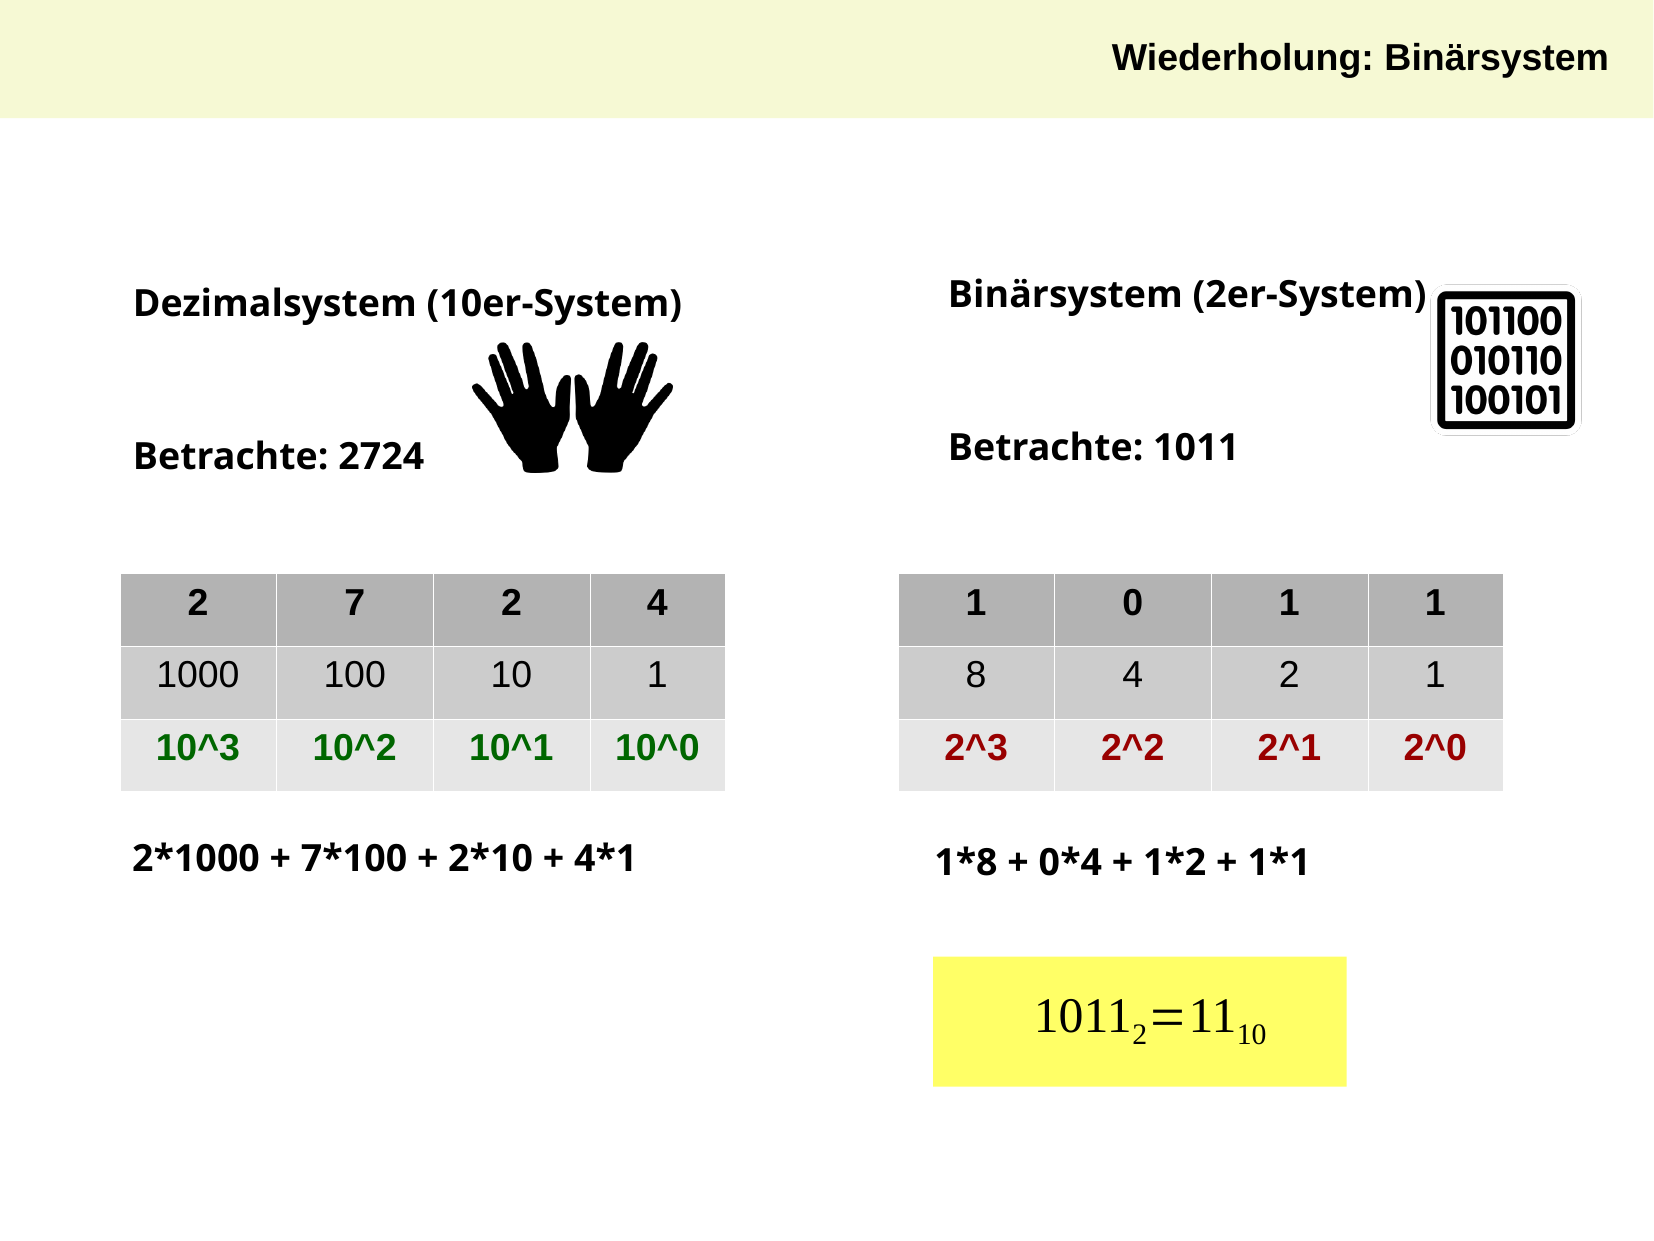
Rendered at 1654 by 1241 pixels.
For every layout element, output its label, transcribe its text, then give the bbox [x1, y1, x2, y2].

table_cell 10 [434, 647, 590, 719]
chart [1027, 988, 1273, 1052]
table_cell 100 [277, 647, 433, 719]
table_header 2 [121, 574, 276, 646]
picture [1429, 283, 1583, 438]
table_cell 1000 [121, 647, 276, 719]
table_cell 2^1 [1212, 720, 1368, 791]
table_cell 10^1 [434, 720, 590, 791]
table_header 1 [1369, 574, 1503, 646]
text_box [0, 0, 1654, 119]
text_box Wiederholung: Binärsystem [885, 29, 1625, 87]
table_cell 10^2 [277, 720, 433, 791]
table_header 4 [591, 574, 725, 646]
table_cell 1 [591, 647, 725, 719]
table_cell 2^0 [1369, 720, 1503, 791]
text_box 2*1000 + 7*100 + 2*10 + 4*1 [117, 823, 674, 981]
text_box Binärsystem (2er-System) Betrachte: 1011 [933, 259, 1414, 464]
table_header 0 [1055, 574, 1211, 646]
table_cell 10^0 [591, 720, 725, 791]
table_cell 2^2 [1055, 720, 1211, 776]
table_header 2 [434, 574, 590, 646]
text_box Dezimalsystem (10er-System) Betrachte: 2724 [118, 269, 669, 473]
table_cell 1 [1369, 647, 1503, 719]
table_header 1 [1212, 574, 1368, 646]
table_cell 10^3 [121, 720, 276, 791]
table_header 1 [899, 574, 1054, 646]
table_cell 2^3 [899, 720, 1054, 791]
table_cell 2 [1212, 647, 1368, 719]
text_box 1*8 + 0*4 + 1*2 + 1*1 [919, 776, 1347, 981]
table_header 7 [277, 574, 433, 646]
picture [472, 332, 673, 473]
table_cell 8 [899, 647, 1054, 719]
text_box [933, 956, 1347, 1087]
table_cell 4 [1055, 647, 1211, 719]
